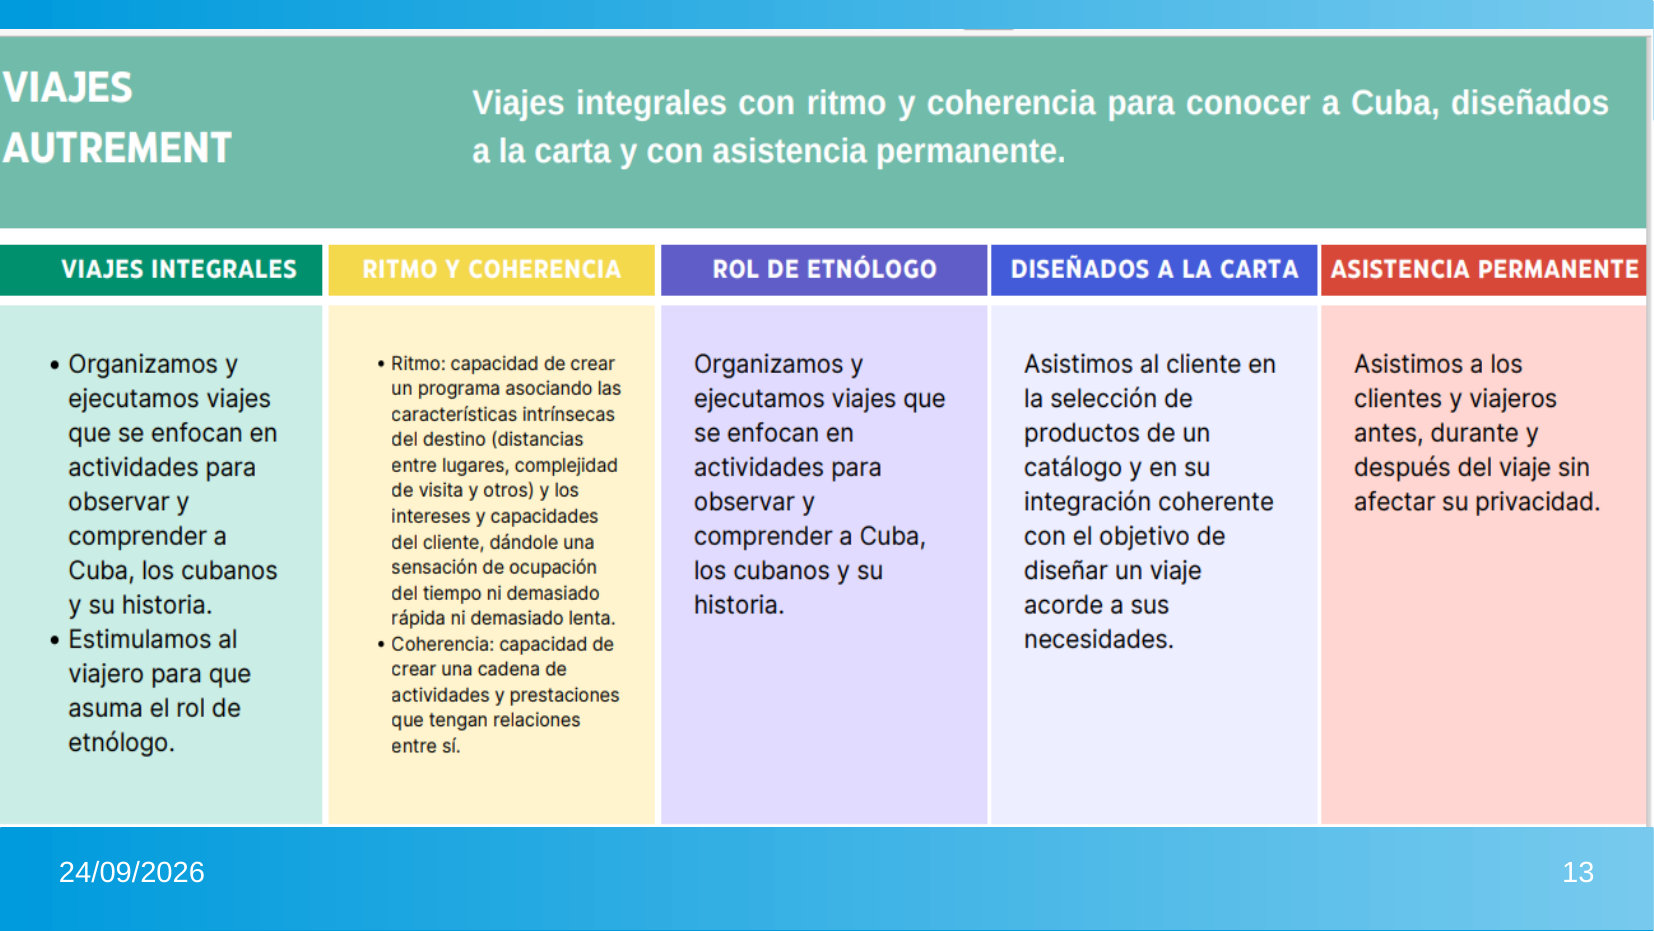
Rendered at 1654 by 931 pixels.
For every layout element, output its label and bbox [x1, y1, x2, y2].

picture [0, 29, 1654, 827]
